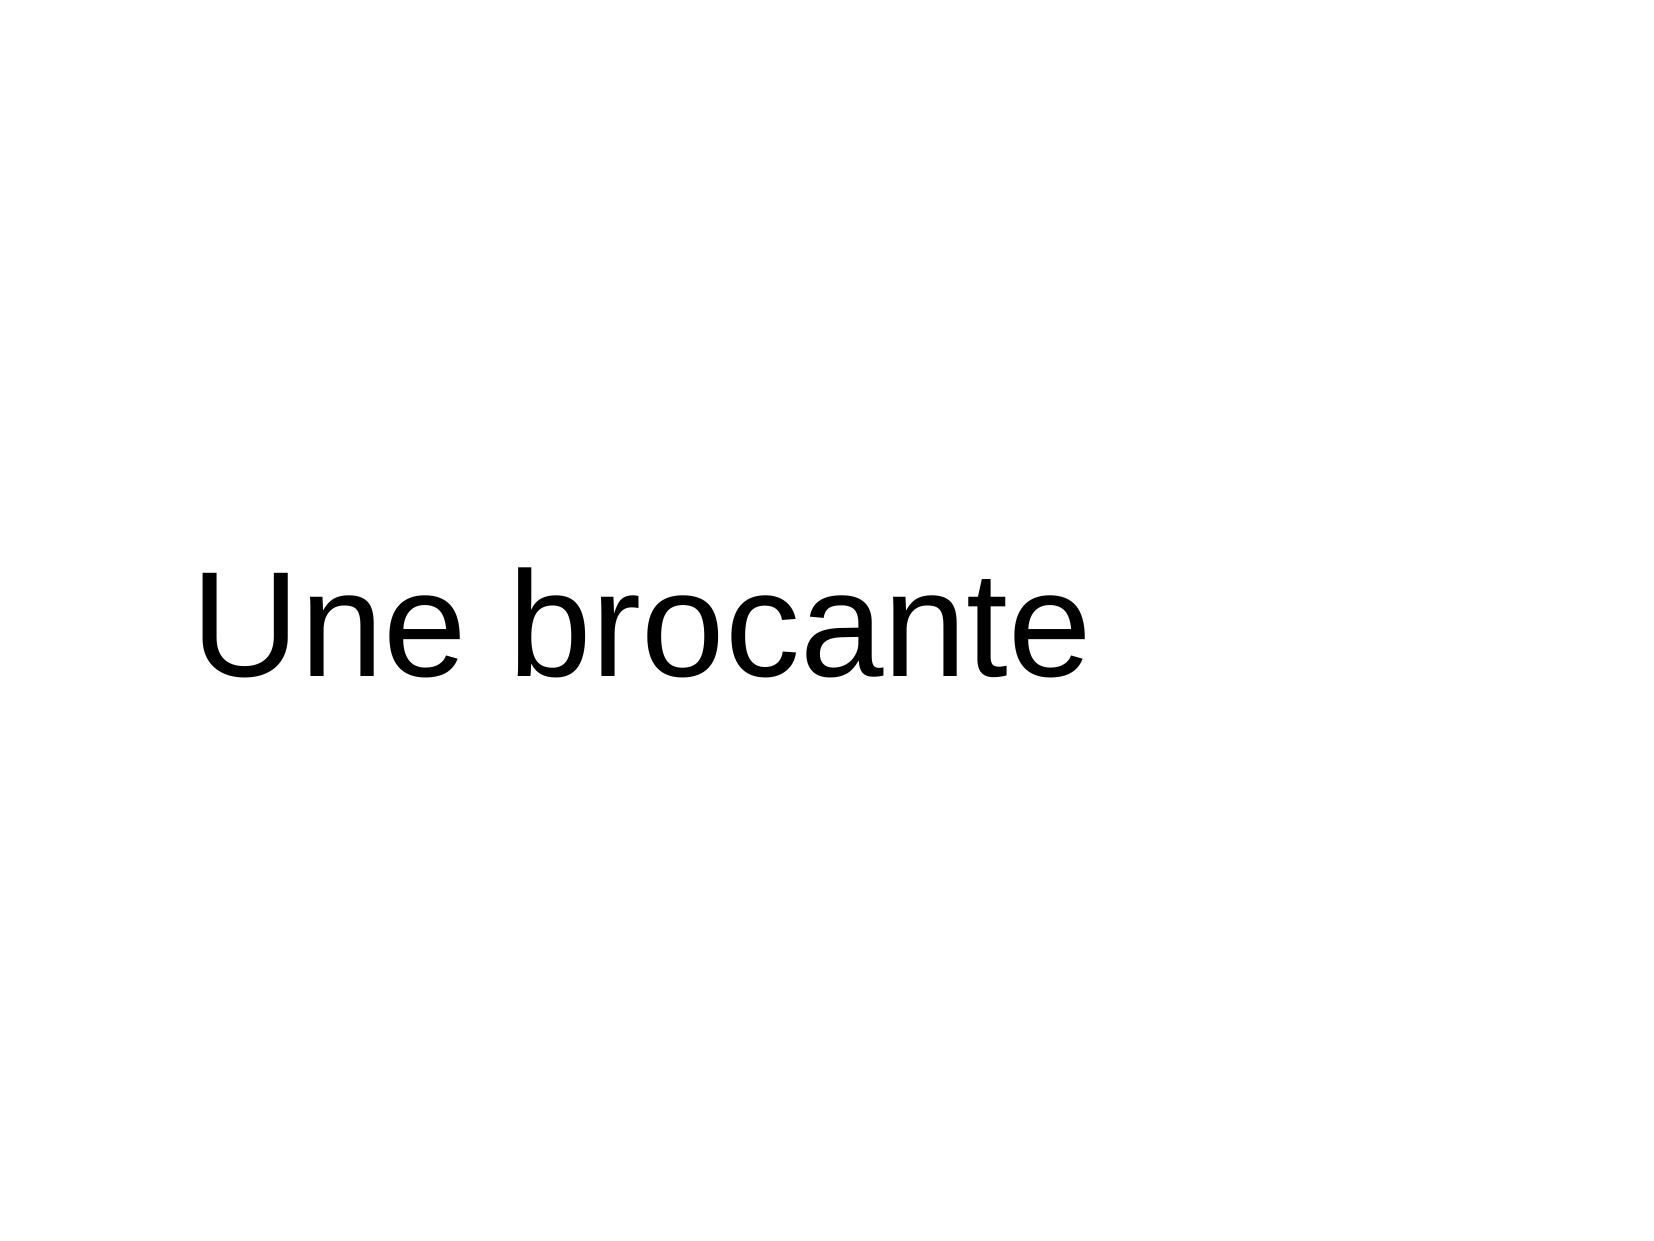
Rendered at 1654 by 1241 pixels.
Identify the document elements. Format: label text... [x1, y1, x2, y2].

text_box Une brocante [177, 533, 1279, 798]
